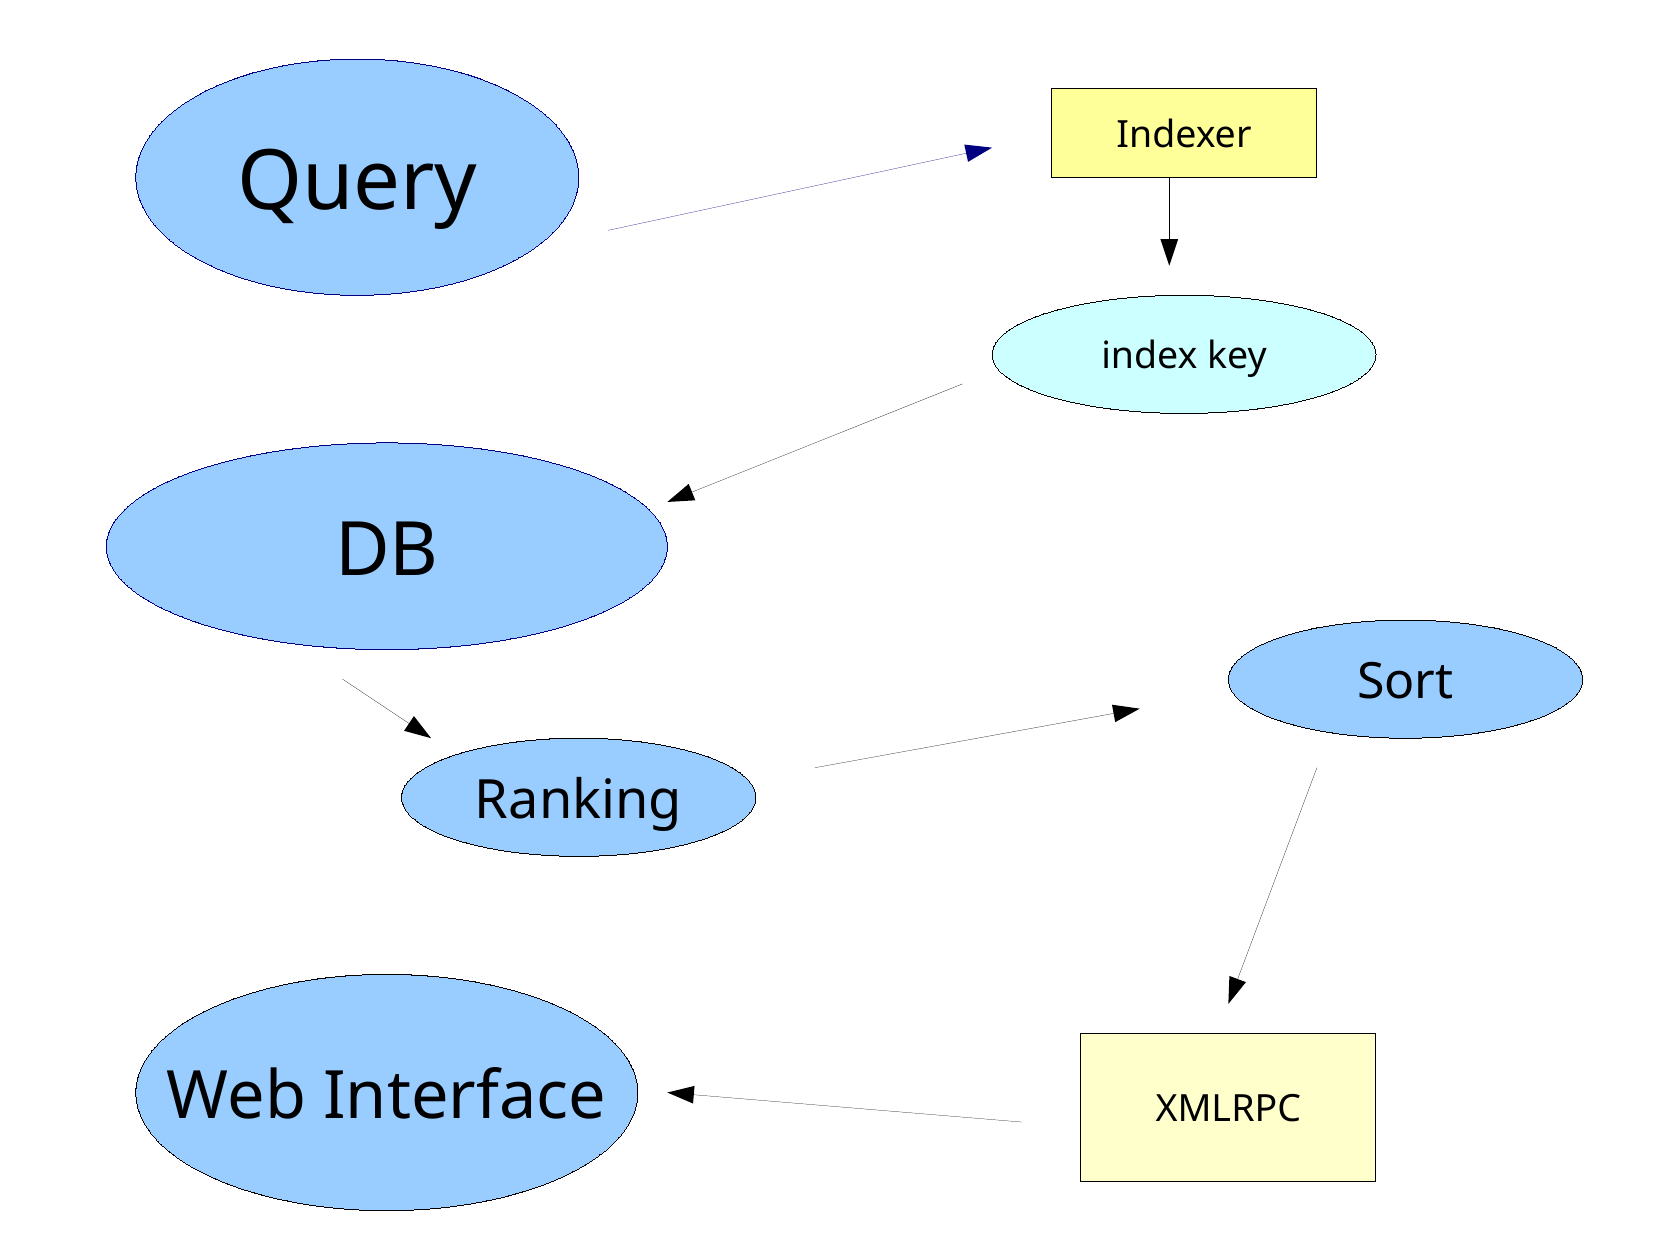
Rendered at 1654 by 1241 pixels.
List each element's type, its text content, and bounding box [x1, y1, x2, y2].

text_box Web Interface [135, 974, 638, 1211]
text_box Ranking [401, 738, 756, 857]
text_box DB [106, 442, 668, 650]
text_box Indexer [1051, 88, 1317, 178]
text_box Query [135, 59, 579, 296]
text_box index key [992, 295, 1377, 414]
text_box XMLRPC [1080, 1033, 1376, 1182]
text_box Sort [1228, 620, 1583, 739]
